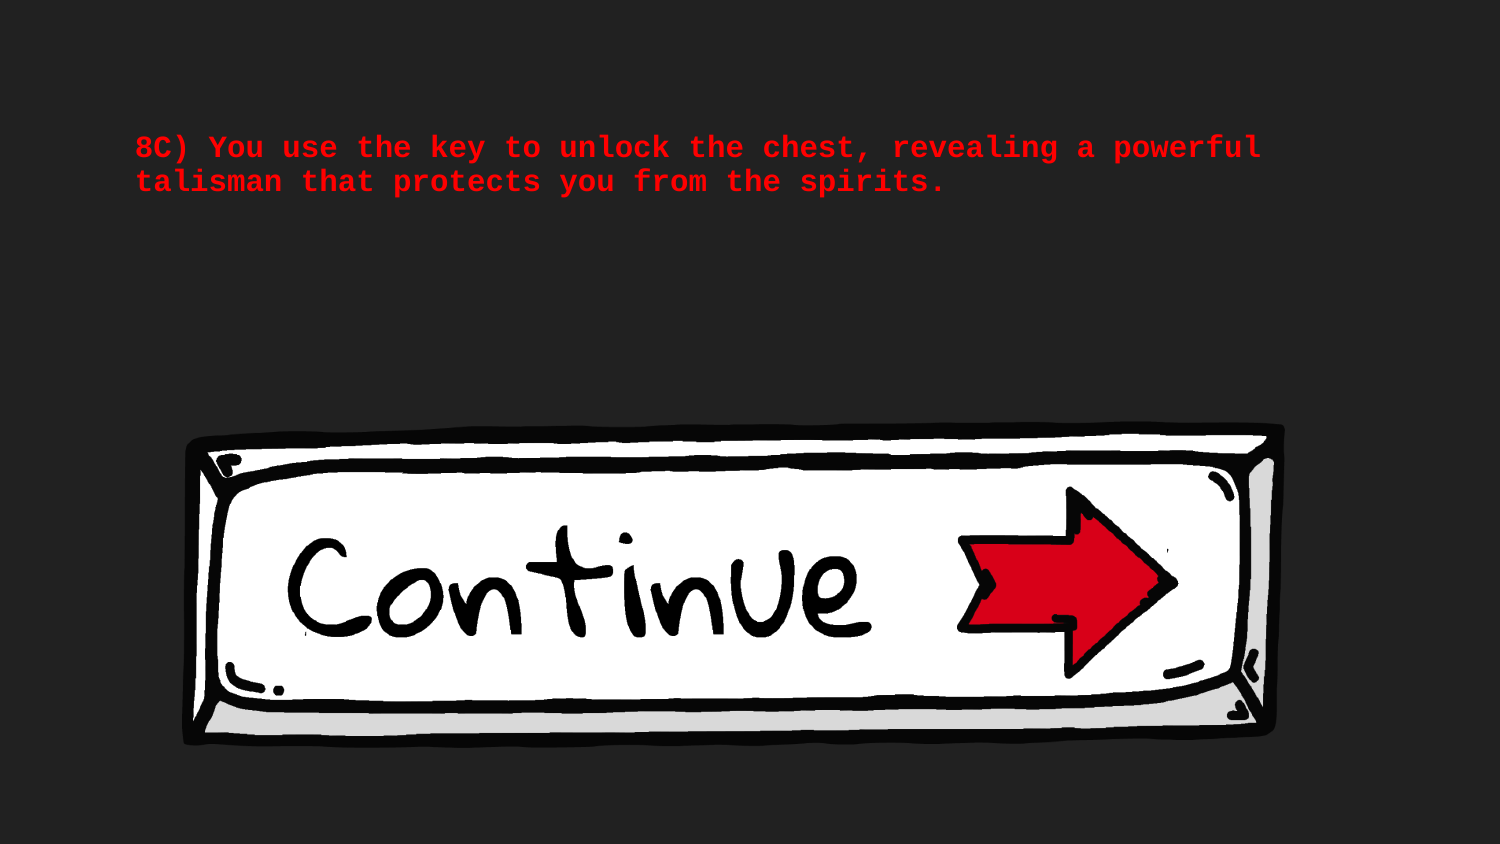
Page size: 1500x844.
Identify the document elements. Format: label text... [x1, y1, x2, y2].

title 8C) You use the key to unlock the chest, revealing a powerful talisman that protects you from the spirits. [119, 116, 1401, 391]
picture [182, 421, 1285, 748]
